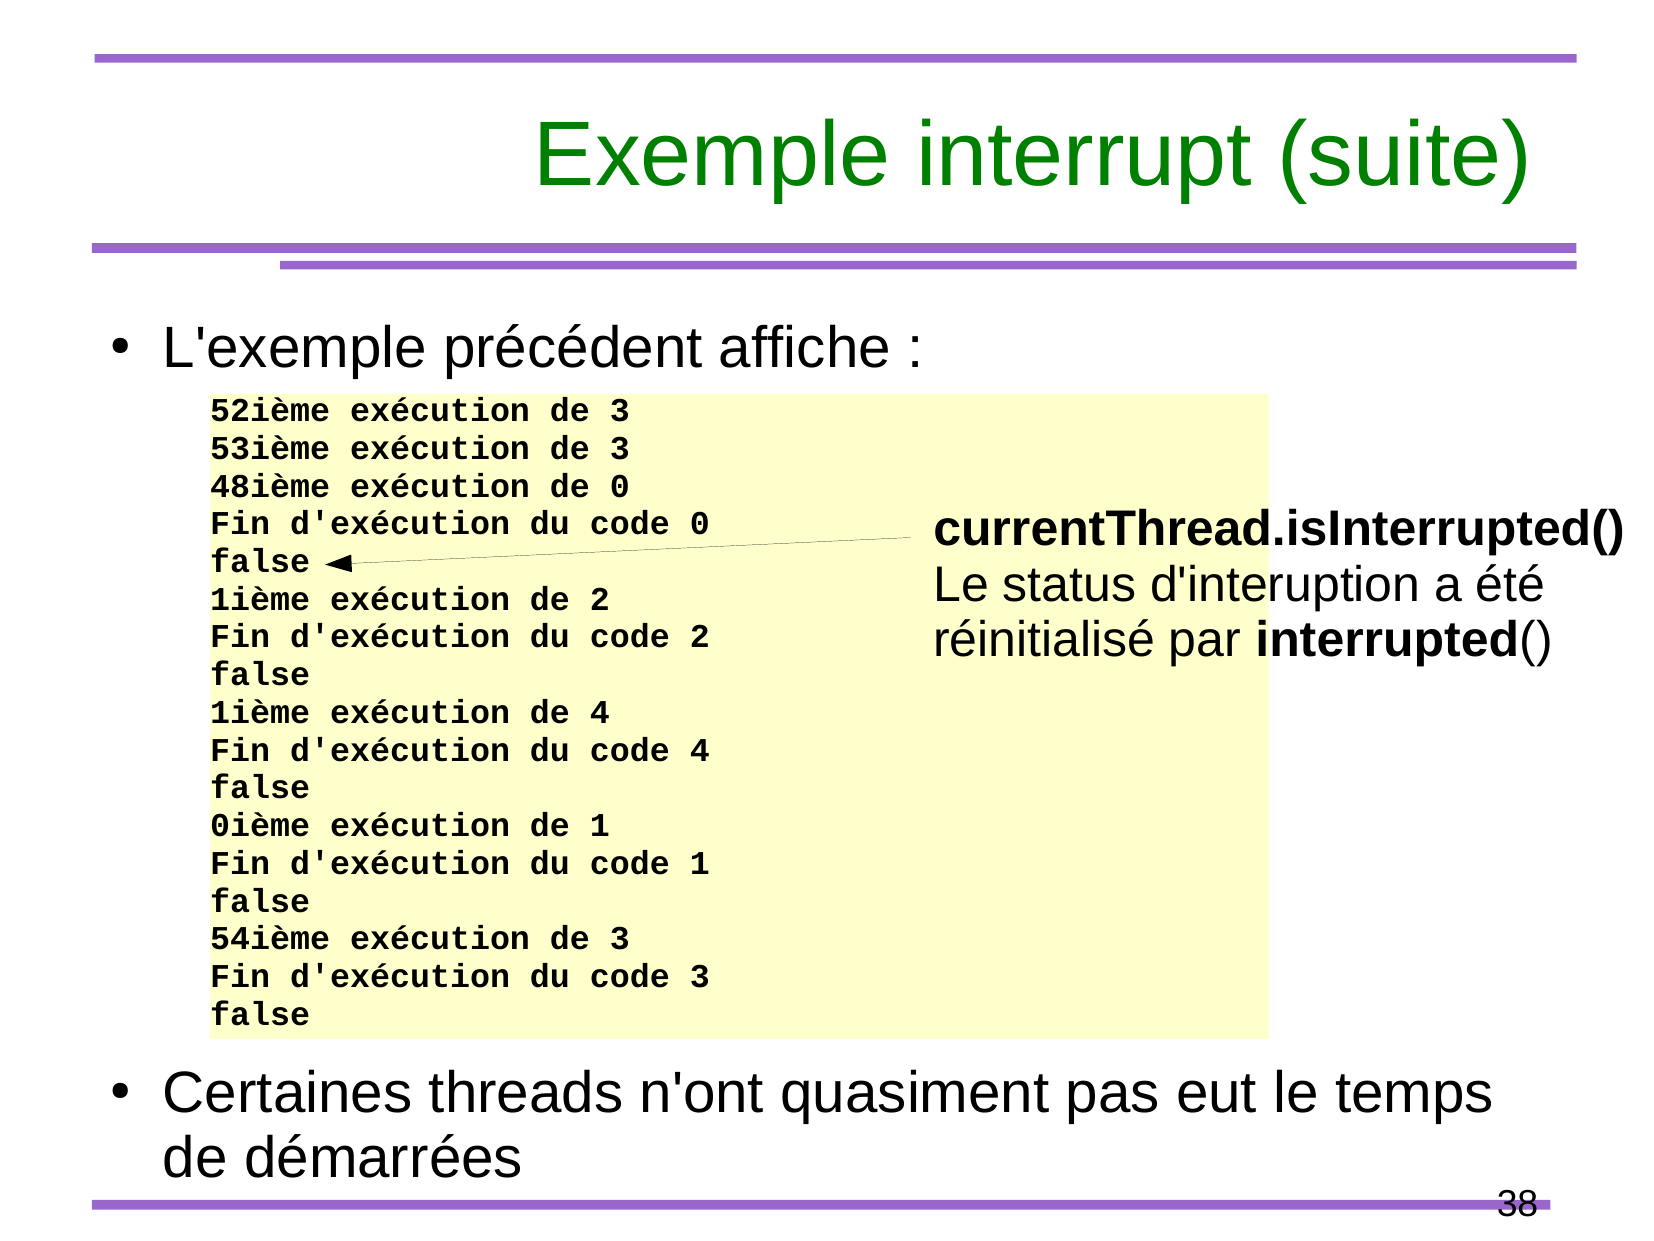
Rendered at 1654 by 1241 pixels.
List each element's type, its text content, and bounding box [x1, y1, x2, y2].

title Exemple interrupt (suite) [121, 49, 1534, 257]
text_box currentThread.isInterrupted() Le status d'interuption a été réinitialisé par interrupted() [933, 500, 1625, 668]
text_box 52ième exécution de 3 53ième exécution de 3 48ième exécution de 0 Fin d'exécution du code 0 false 1ième exécution de 2 Fin d'exécution du code 2 false 1ième exécution de 4 Fin d'exécution du code 4 false 0ième exécution de 1 Fin d'exécution du code 1 false 54ième exécution de 3 Fin d'exécution du code 3 false [210, 393, 1269, 1039]
list L'exemple précédent affiche : Certaines threads n'ont quasiment pas eut le temps de démarrées [92, 315, 1563, 1191]
